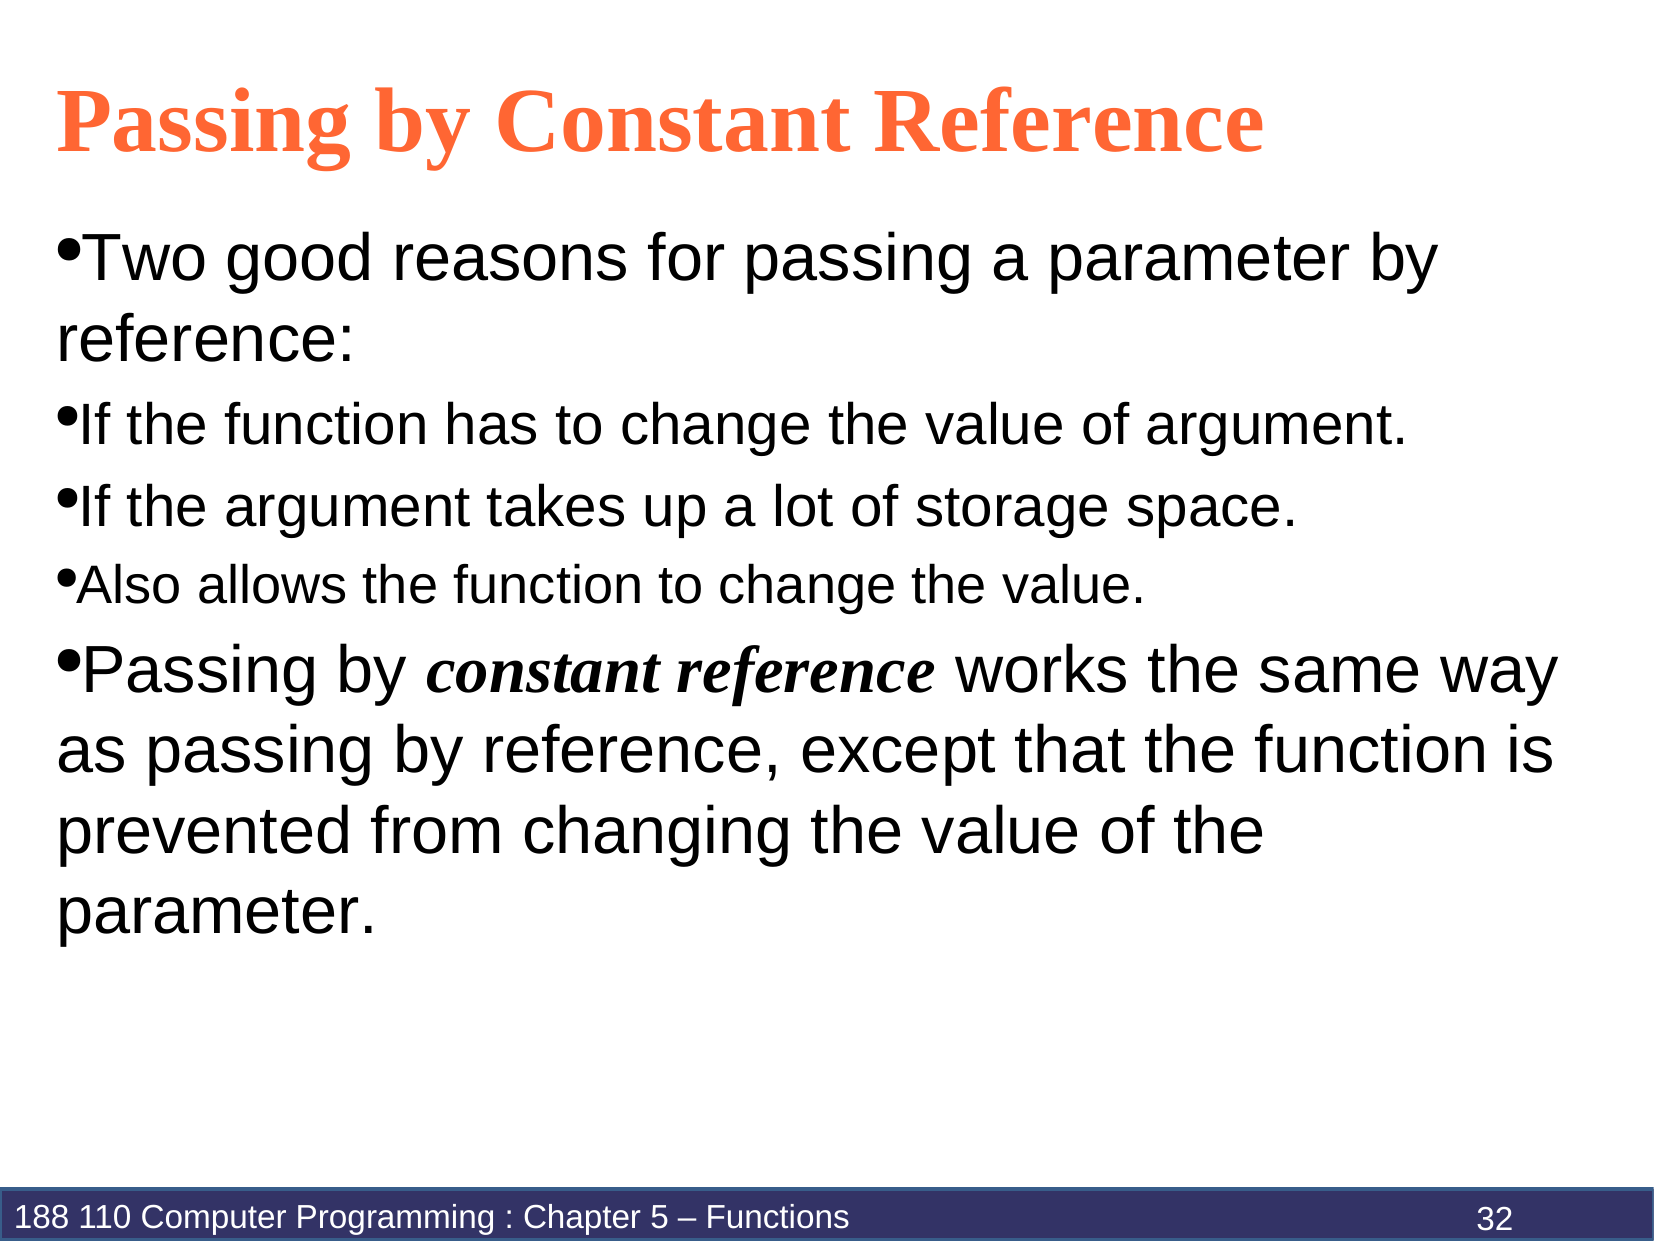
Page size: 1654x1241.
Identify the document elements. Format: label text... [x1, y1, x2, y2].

list Two good reasons for passing a parameter by reference: If the function has to change the value of argument. If the argument takes up a lot of storage space. Also allows the function to change the value. Passing by constant reference works the same way as passing by reference, except that the function is prevented from changing the value of the parameter. [56, 214, 1591, 1122]
title Passing by Constant Reference [55, 46, 1591, 182]
